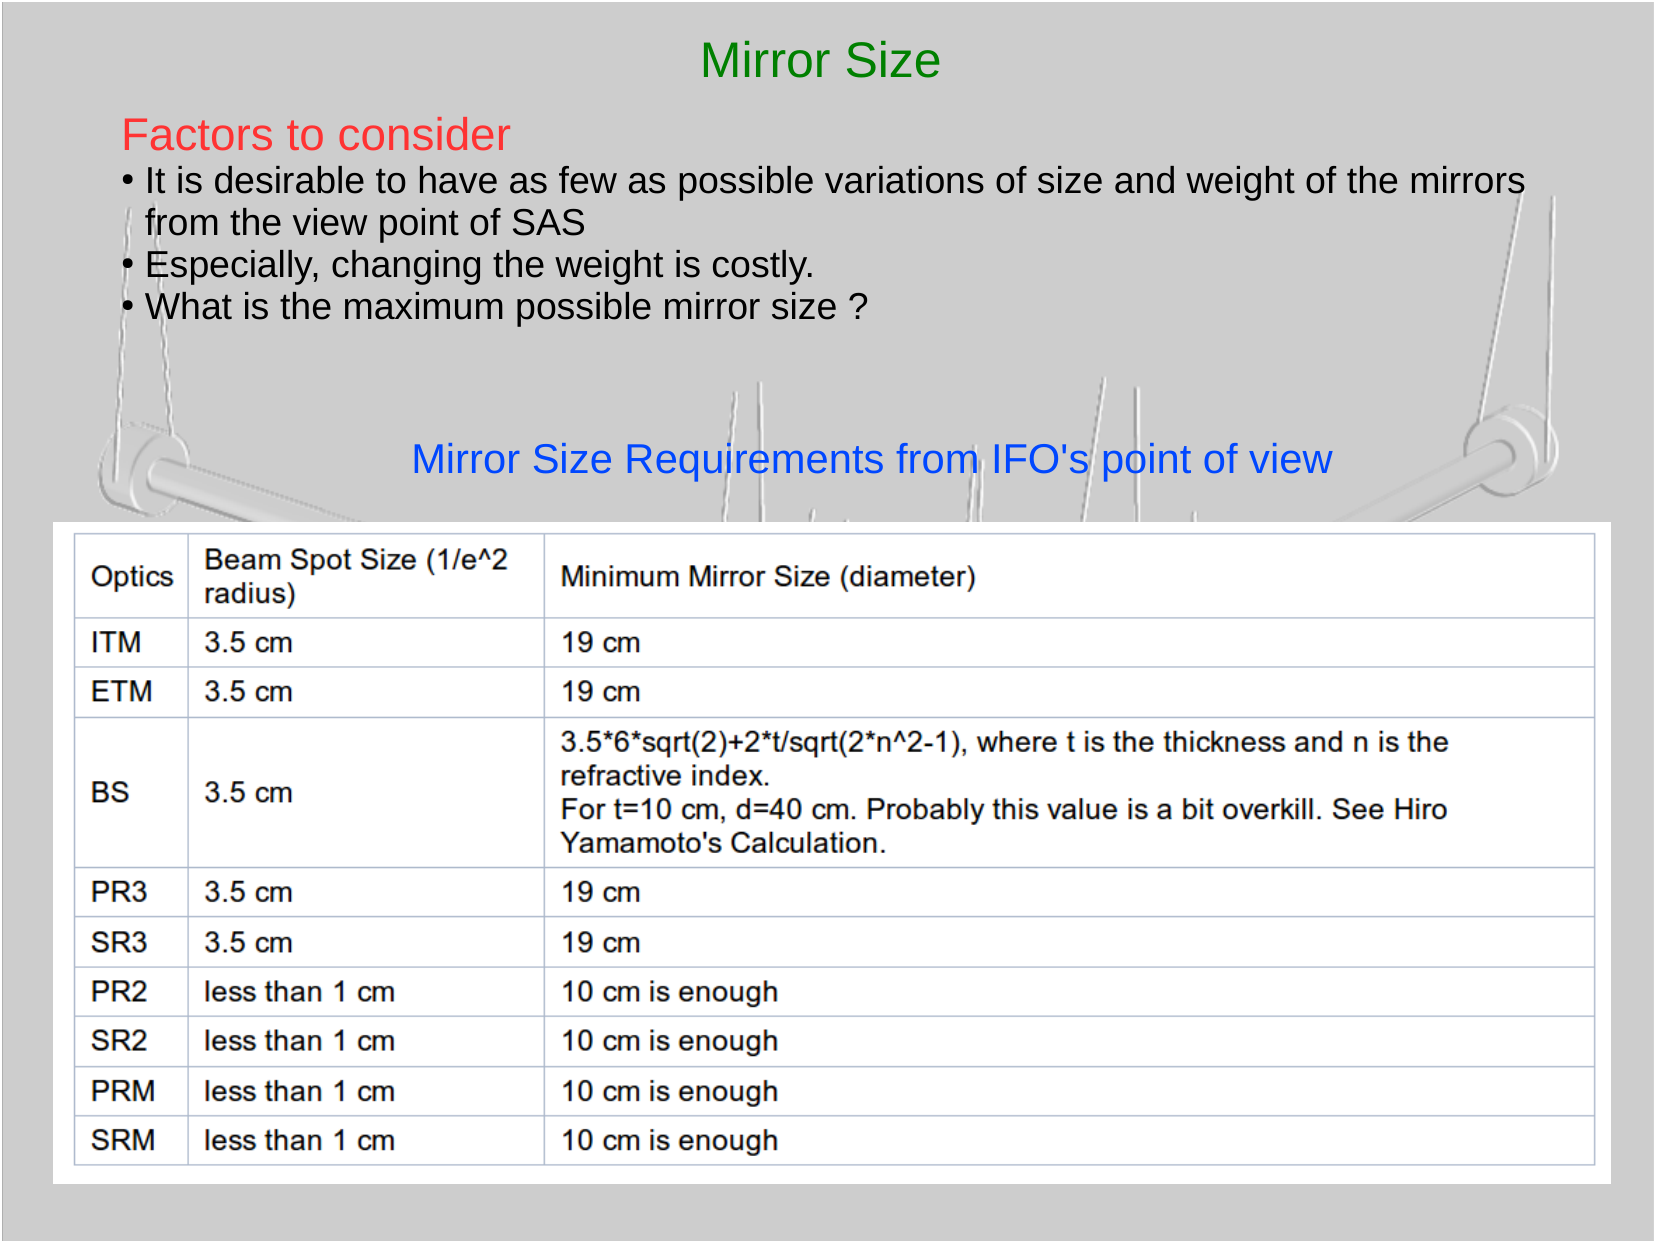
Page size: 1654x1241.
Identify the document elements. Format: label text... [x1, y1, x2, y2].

picture [1, 2, 1654, 1241]
text_box Mirror Size Requirements from IFO's point of view [396, 428, 1349, 490]
text_box Factors to consider It is desirable to have as few as possible variations of size and weight of the mirrors from the view point of SAS Especially, changing the weight is costly. What is the maximum possible mirror size ? [106, 101, 1542, 336]
text_box Mirror Size [685, 25, 957, 96]
